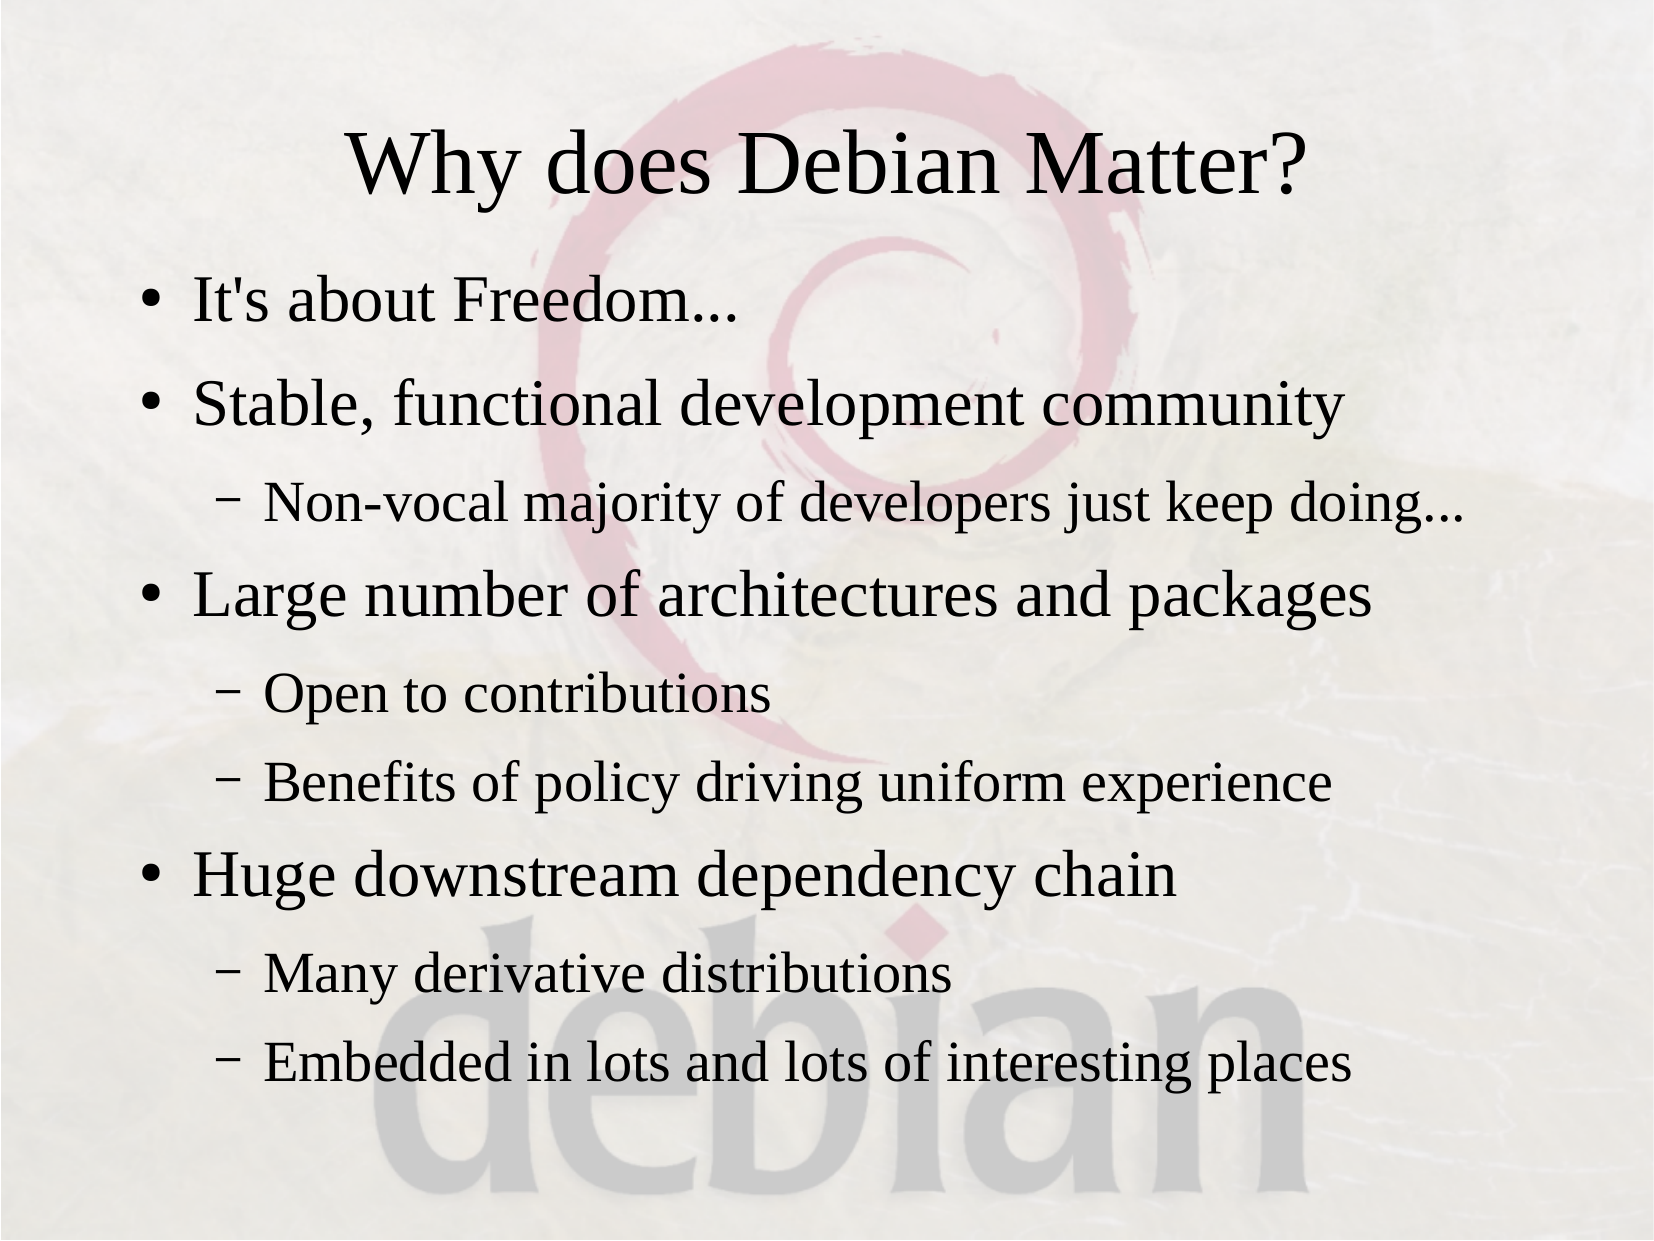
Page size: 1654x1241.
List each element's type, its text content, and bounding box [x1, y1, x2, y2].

picture [1, 0, 1654, 1240]
title Why does Debian Matter? [121, 59, 1534, 261]
list It's about Freedom... Stable, functional development community Non-vocal majority of developers just keep doing... Large number of architectures and packages Open to contributions Benefits of policy driving uniform experience Huge downstream dependency chain Many derivative distributions Embedded in lots and lots of interesting places [121, 261, 1534, 1094]
